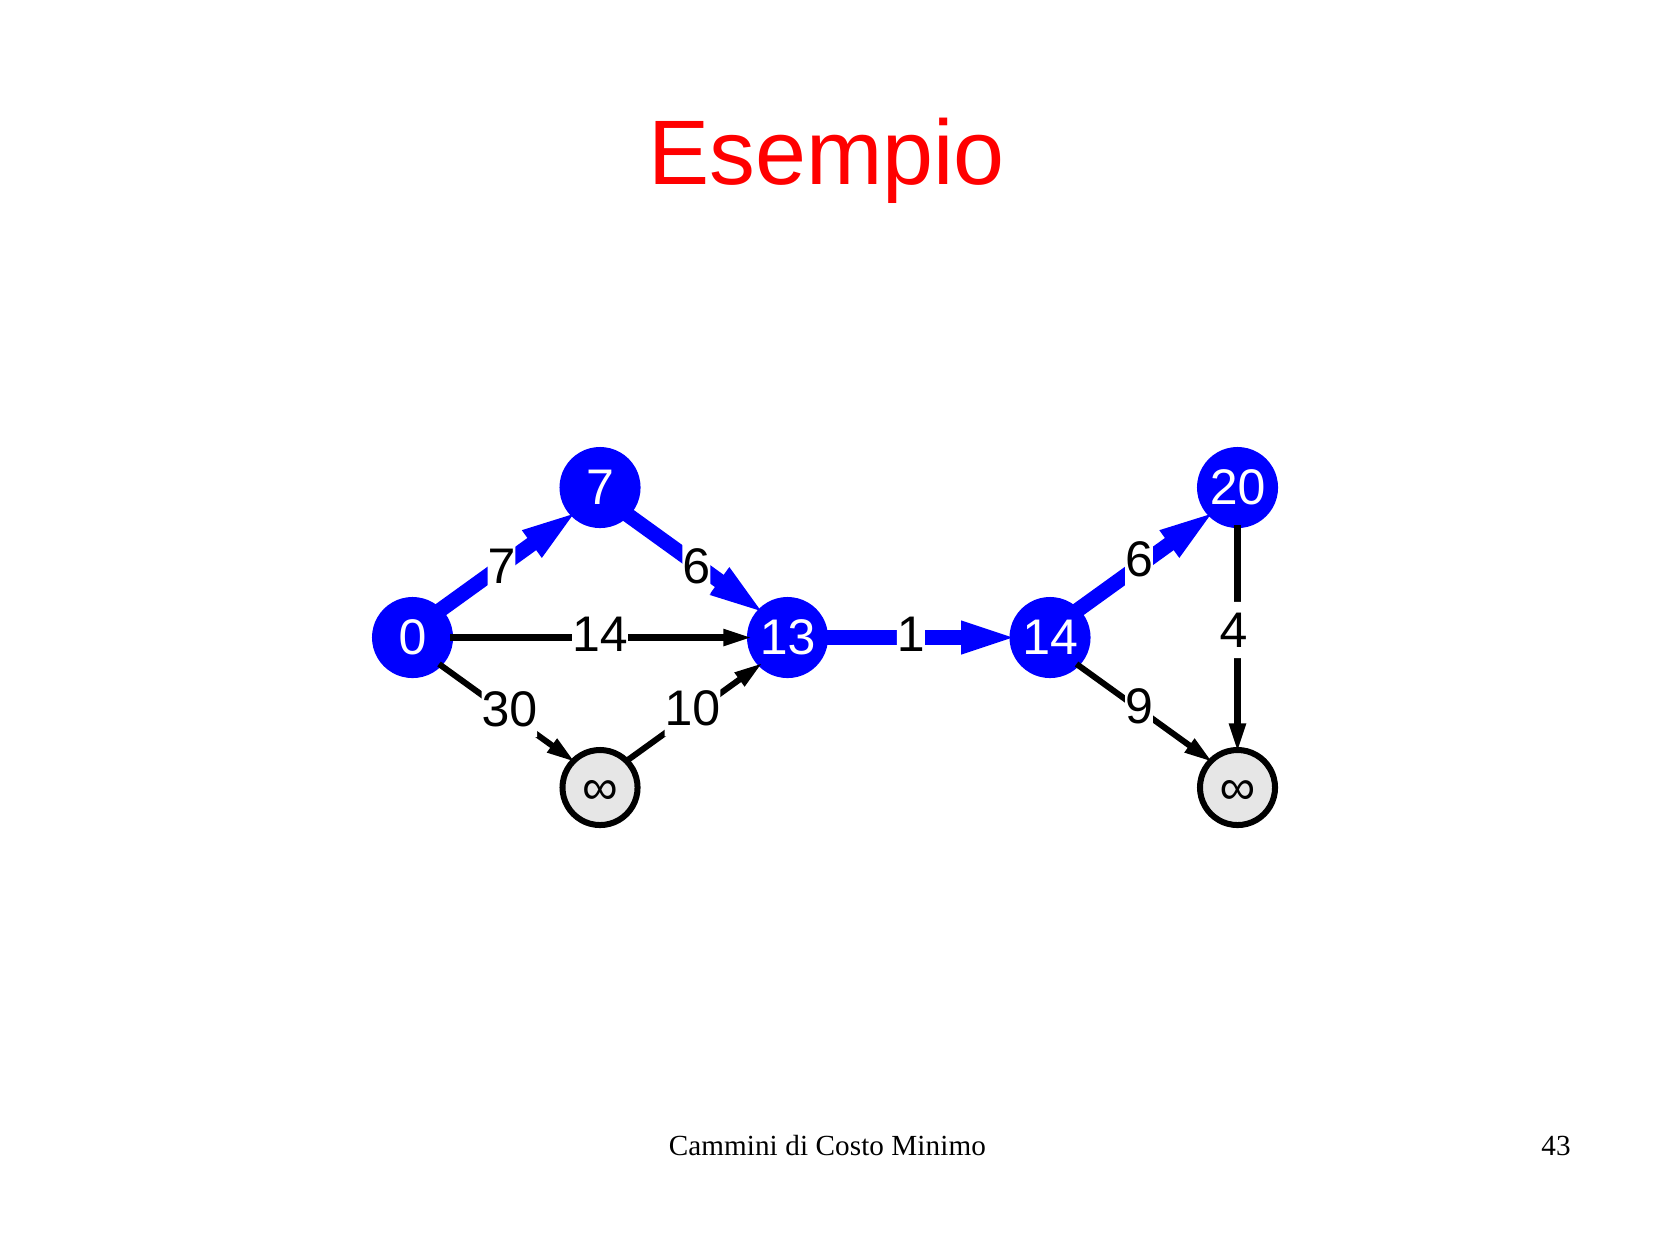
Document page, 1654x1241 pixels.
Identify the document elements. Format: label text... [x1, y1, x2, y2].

text_box ∞ [562, 750, 638, 826]
text_box 4 [1219, 601, 1248, 659]
text_box 7 [487, 538, 516, 595]
text_box 6 [1125, 530, 1153, 588]
text_box 13 [750, 600, 825, 676]
text_box 20 [1200, 450, 1276, 525]
text_box ∞ [1200, 750, 1276, 826]
title Esempio [82, 49, 1571, 257]
text_box 7 [562, 450, 638, 526]
text_box 0 [375, 600, 450, 676]
text_box 30 [481, 680, 538, 738]
text_box 1 [896, 605, 925, 663]
text_box 9 [1125, 678, 1153, 736]
text_box 14 [572, 605, 628, 663]
text_box 6 [682, 538, 711, 595]
text_box 14 [1012, 600, 1088, 676]
text_box 10 [664, 680, 721, 737]
